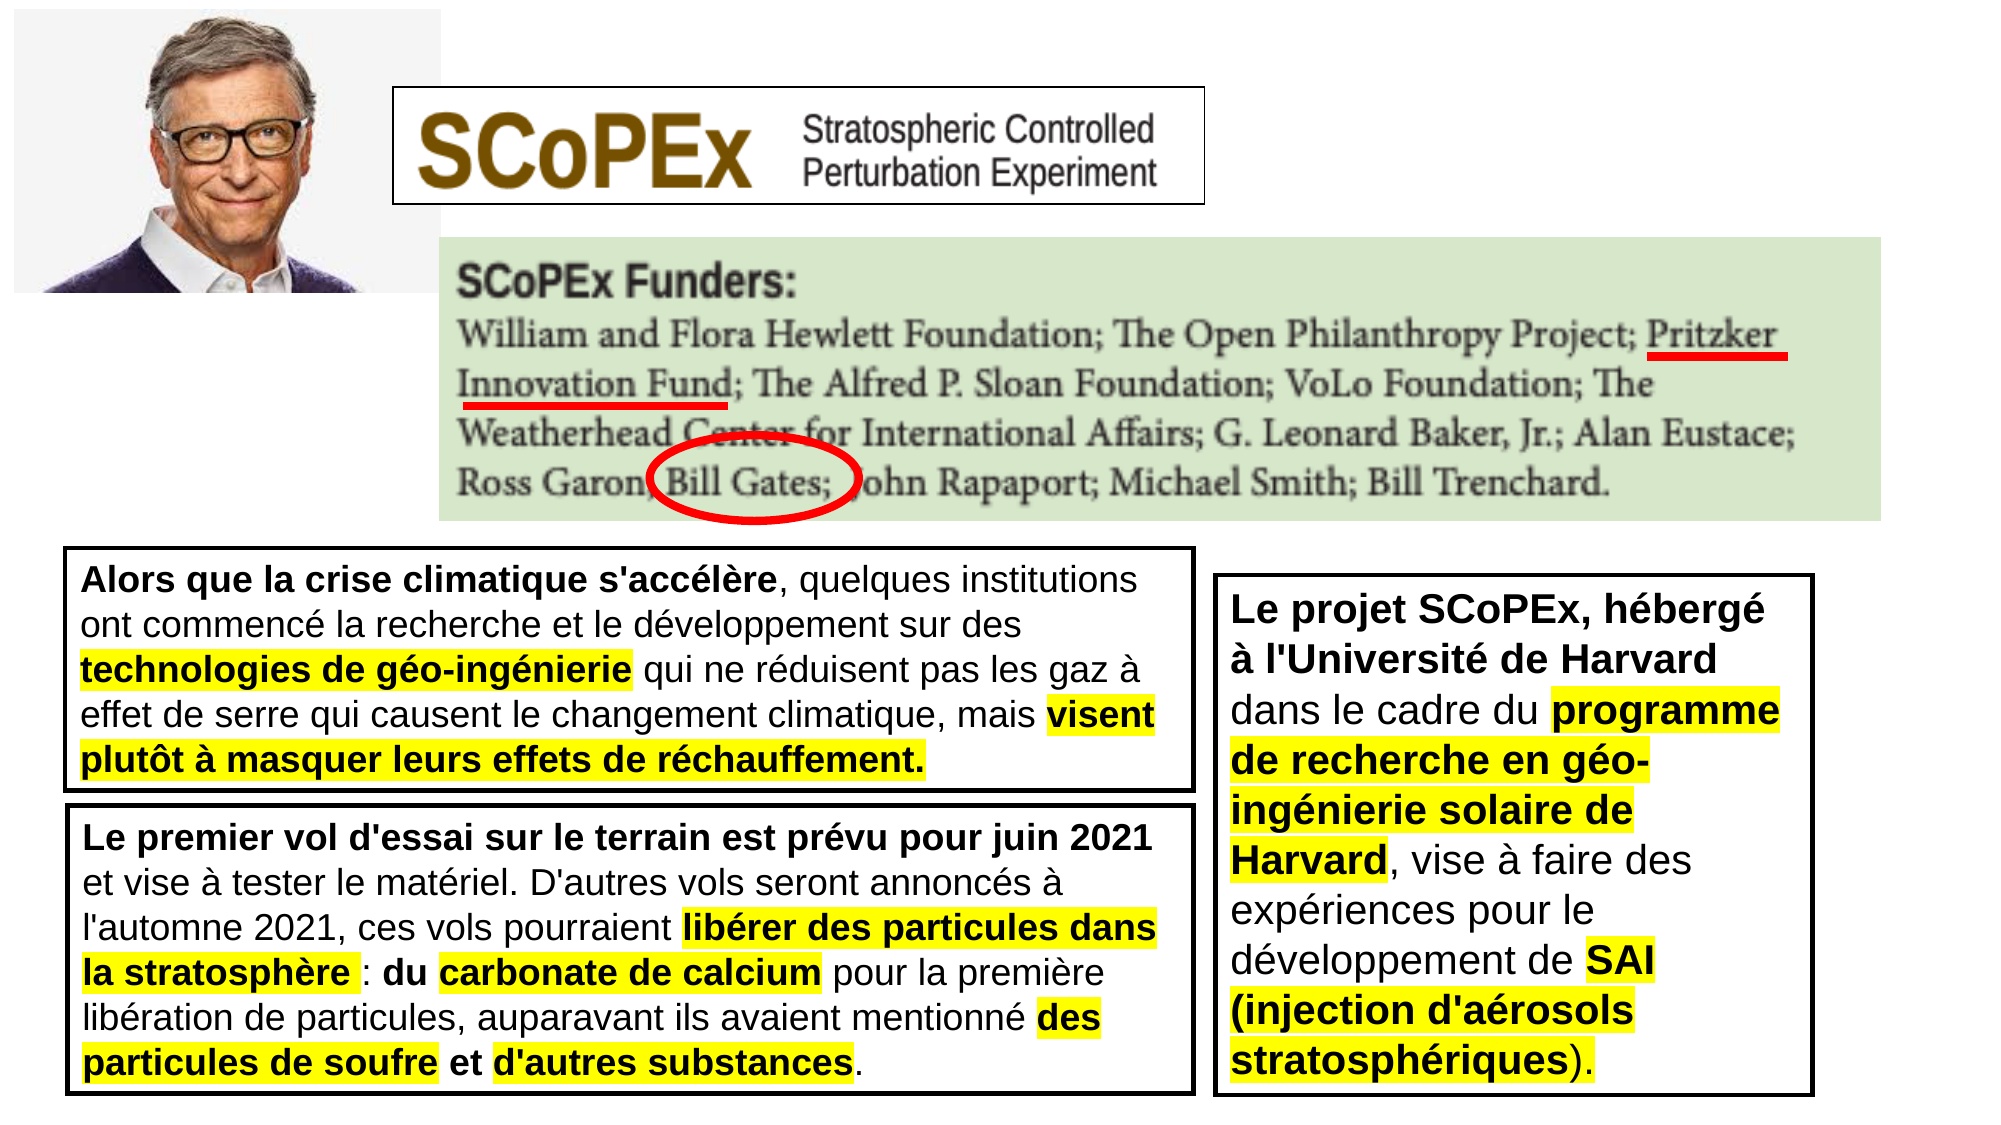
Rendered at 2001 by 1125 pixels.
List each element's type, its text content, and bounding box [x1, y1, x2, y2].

text_box Alors que la crise climatique s'accélère, quelques institutions ont commencé la recherche et le développement sur des technologies de géo-ingénierie qui ne réduisent pas les gaz à effet de serre qui causent le changement climatique, mais visent plutôt à masquer leurs effets de réchauffement. [65, 547, 1194, 791]
text_box Le projet SCoPEx, hébergé à l'Université de Harvard dans le cadre du programme de recherche en géo-ingénierie solaire de Harvard, vise à faire des expériences pour le développement de SAI (injection d'aérosols stratosphériques). [1215, 574, 1813, 1095]
picture [14, 9, 1881, 521]
picture [654, 440, 854, 516]
picture [393, 87, 1204, 204]
text_box Le premier vol d'essai sur le terrain est prévu pour juin 2021 et vise à tester le matériel. D'autres vols seront annoncés à l'automne 2021, ces vols pourraient libérer des particules dans la stratosphère : du carbonate de calcium pour la première libération de particules, auparavant ils avaient mentionné des particules de soufre et d'autres substances. [67, 805, 1194, 1094]
